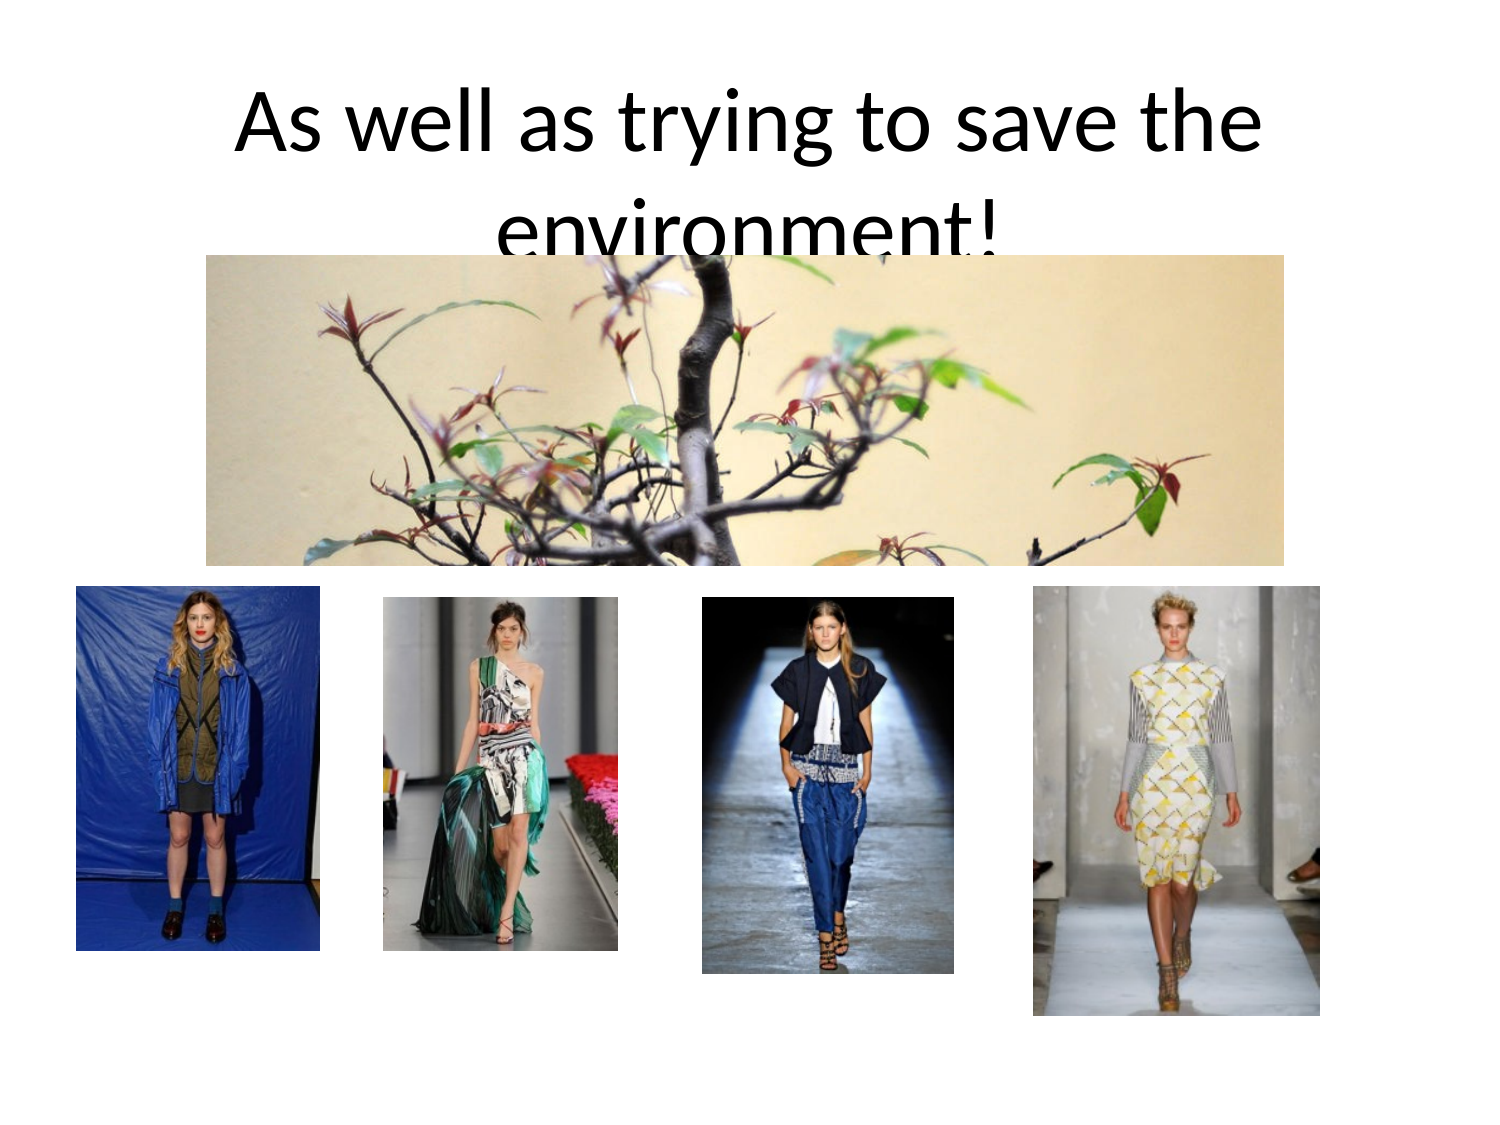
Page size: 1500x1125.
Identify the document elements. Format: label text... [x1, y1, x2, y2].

picture [1033, 586, 1320, 1016]
picture [206, 255, 1284, 566]
picture [383, 597, 618, 951]
picture [76, 586, 320, 951]
title As well as trying to save the environment! [75, 45, 1425, 288]
picture [702, 597, 954, 974]
